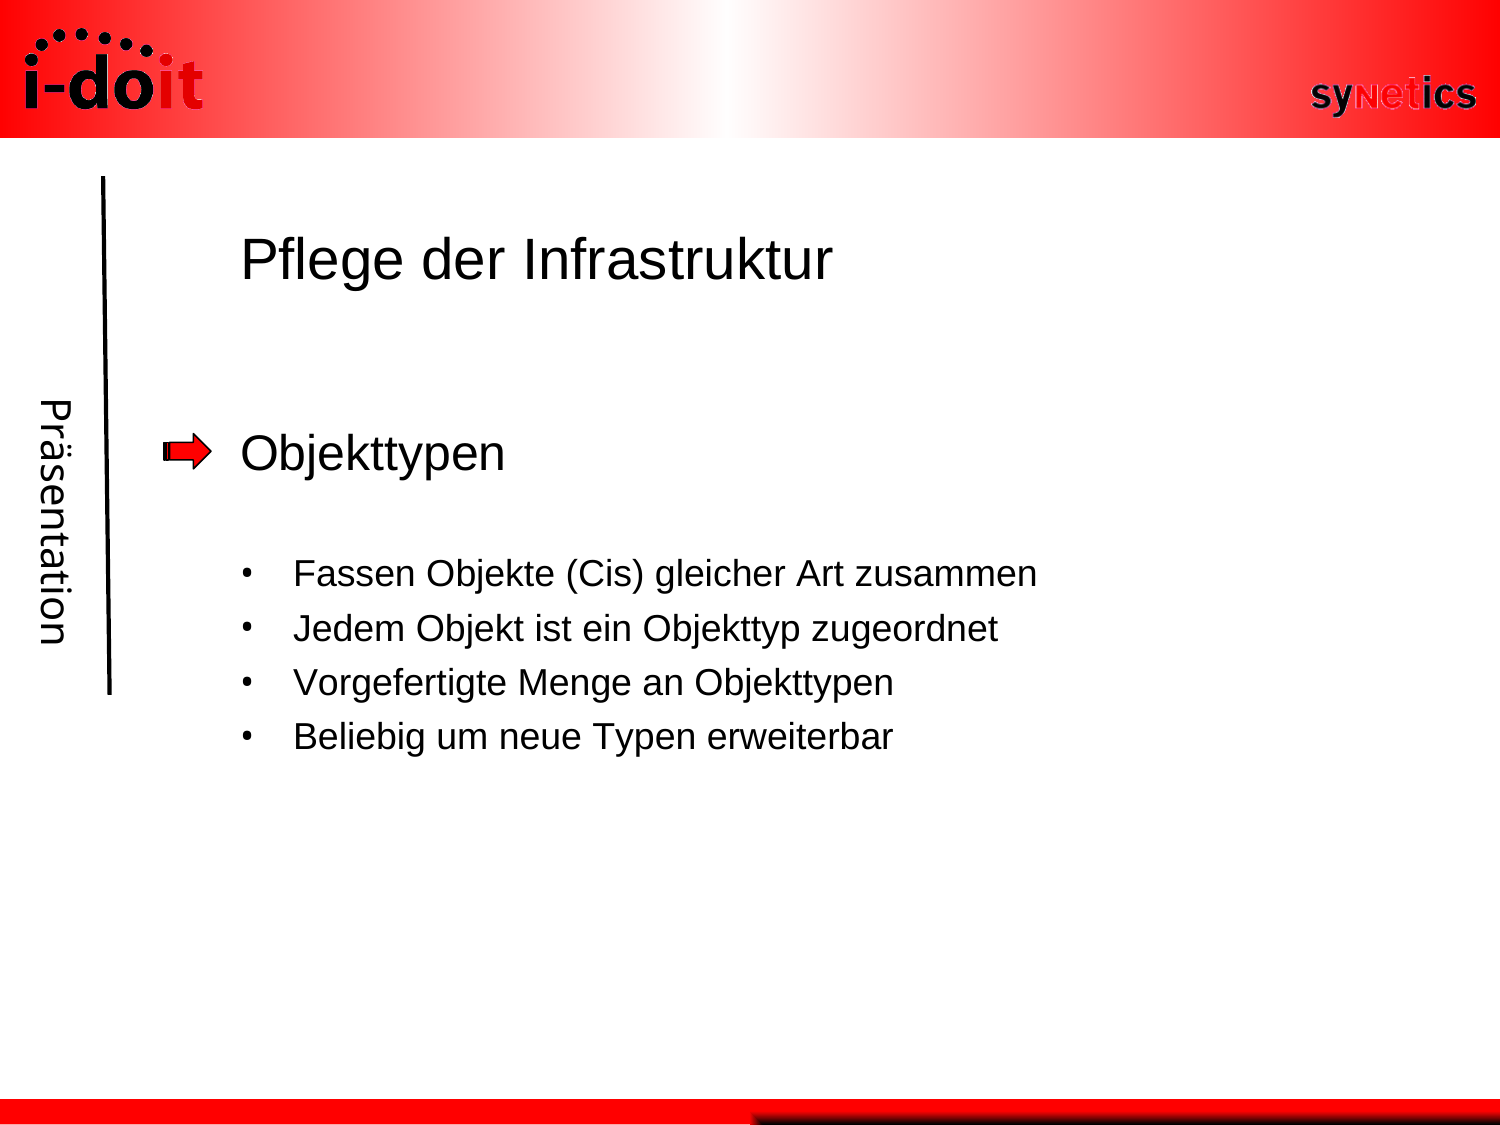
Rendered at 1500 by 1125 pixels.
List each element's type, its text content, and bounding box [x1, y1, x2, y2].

picture [5, 11, 254, 126]
text_box Pflege der Infrastruktur [225, 162, 1426, 351]
text_box Objekttypen Fassen Objekte (Cis) gleicher Art zusammen Jedem Objekt ist ein Objekttyp zugeordnet Vorgefertigte Menge an Objekttypen Beliebig um neue Typen erweiterbar [225, 412, 1426, 1001]
text_box [164, 433, 212, 469]
picture [1311, 75, 1476, 119]
